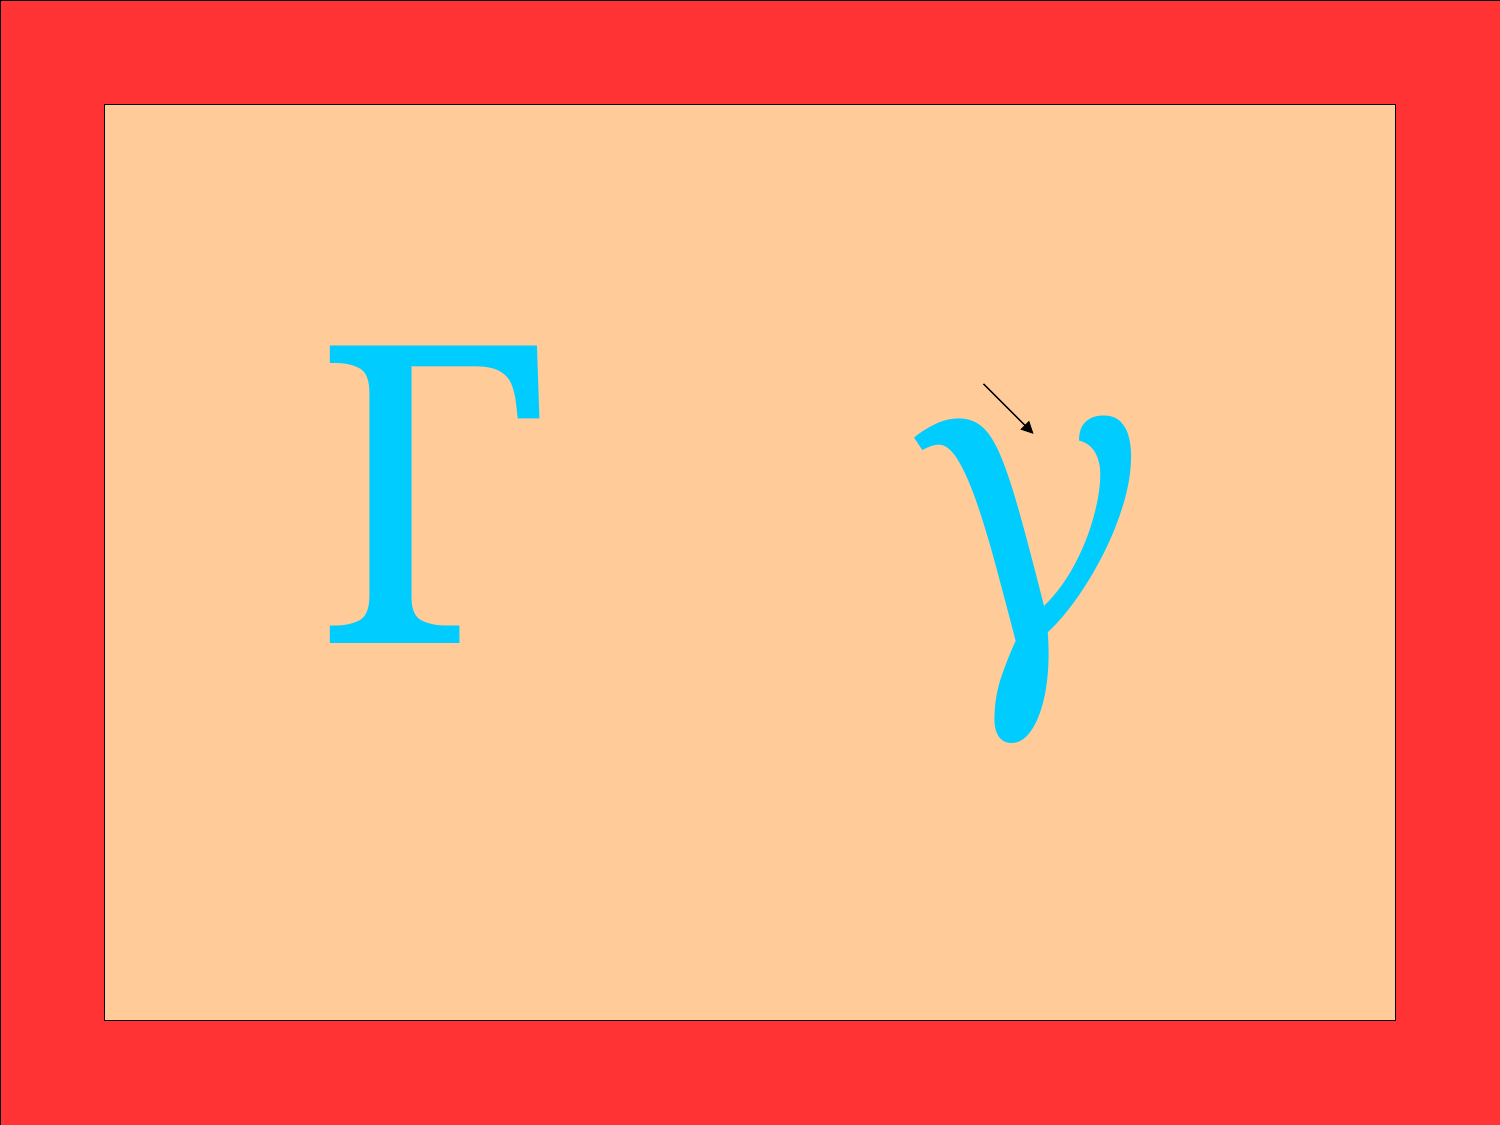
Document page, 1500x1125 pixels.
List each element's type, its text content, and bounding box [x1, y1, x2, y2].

text_box Γ γ [299, 190, 1216, 774]
text_box [0, 0, 1500, 1125]
